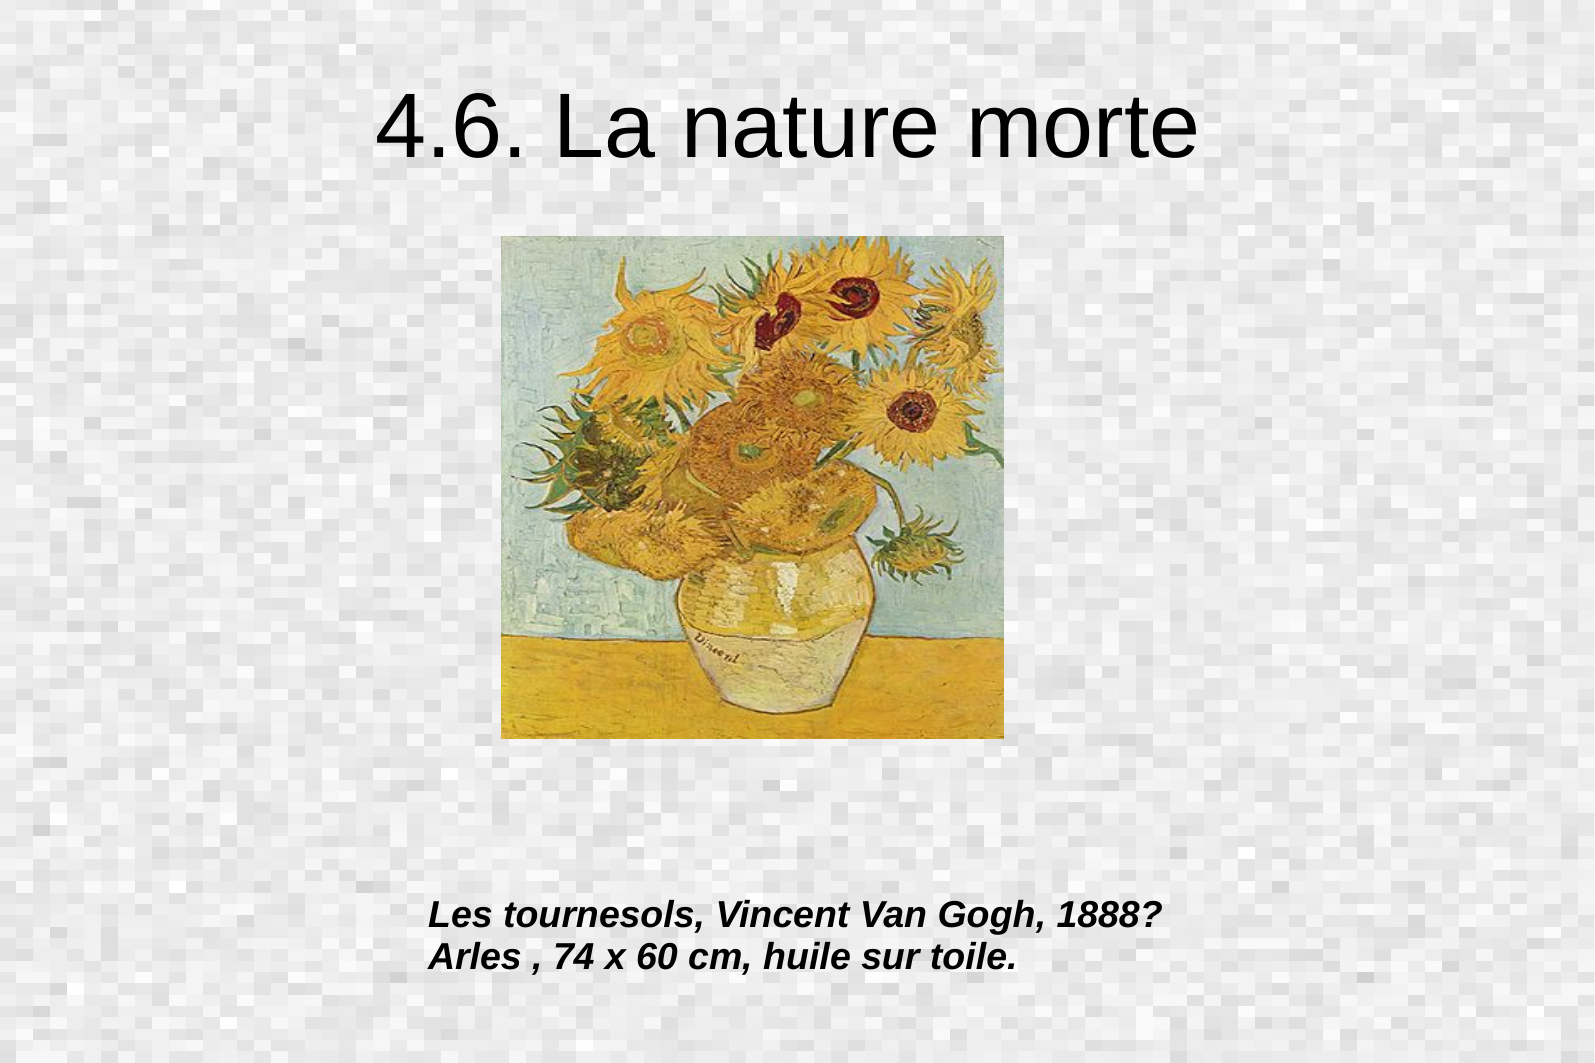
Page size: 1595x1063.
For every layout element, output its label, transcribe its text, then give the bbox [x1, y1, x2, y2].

picture [0, 0, 1595, 1063]
text_box Les tournesols, Vincent Van Gogh, 1888? Arles , 74 x 60 cm, huile sur toile. [413, 885, 1300, 987]
title 4.6. La nature morte [70, 43, 1506, 207]
